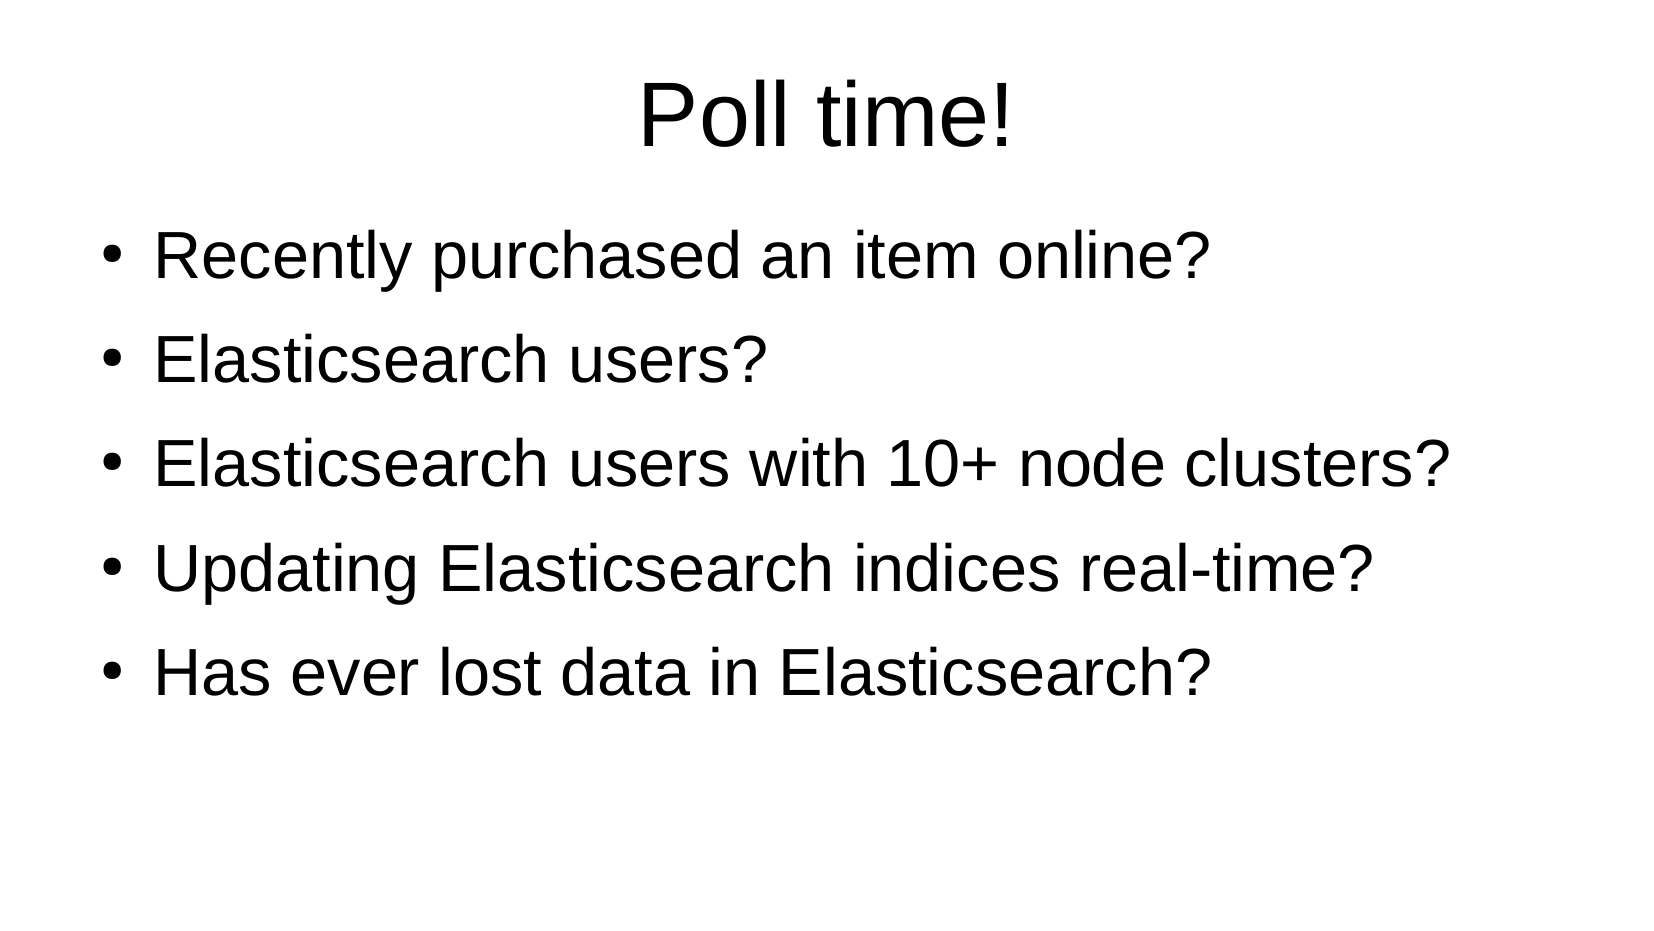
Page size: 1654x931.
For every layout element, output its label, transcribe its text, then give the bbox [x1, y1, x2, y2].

title Poll time! [82, 37, 1571, 193]
list Recently purchased an item online? Elasticsearch users? Elasticsearch users with 10+ node clusters? Updating Elasticsearch indices real-time? Has ever lost data in Elasticsearch? [82, 217, 1571, 758]
